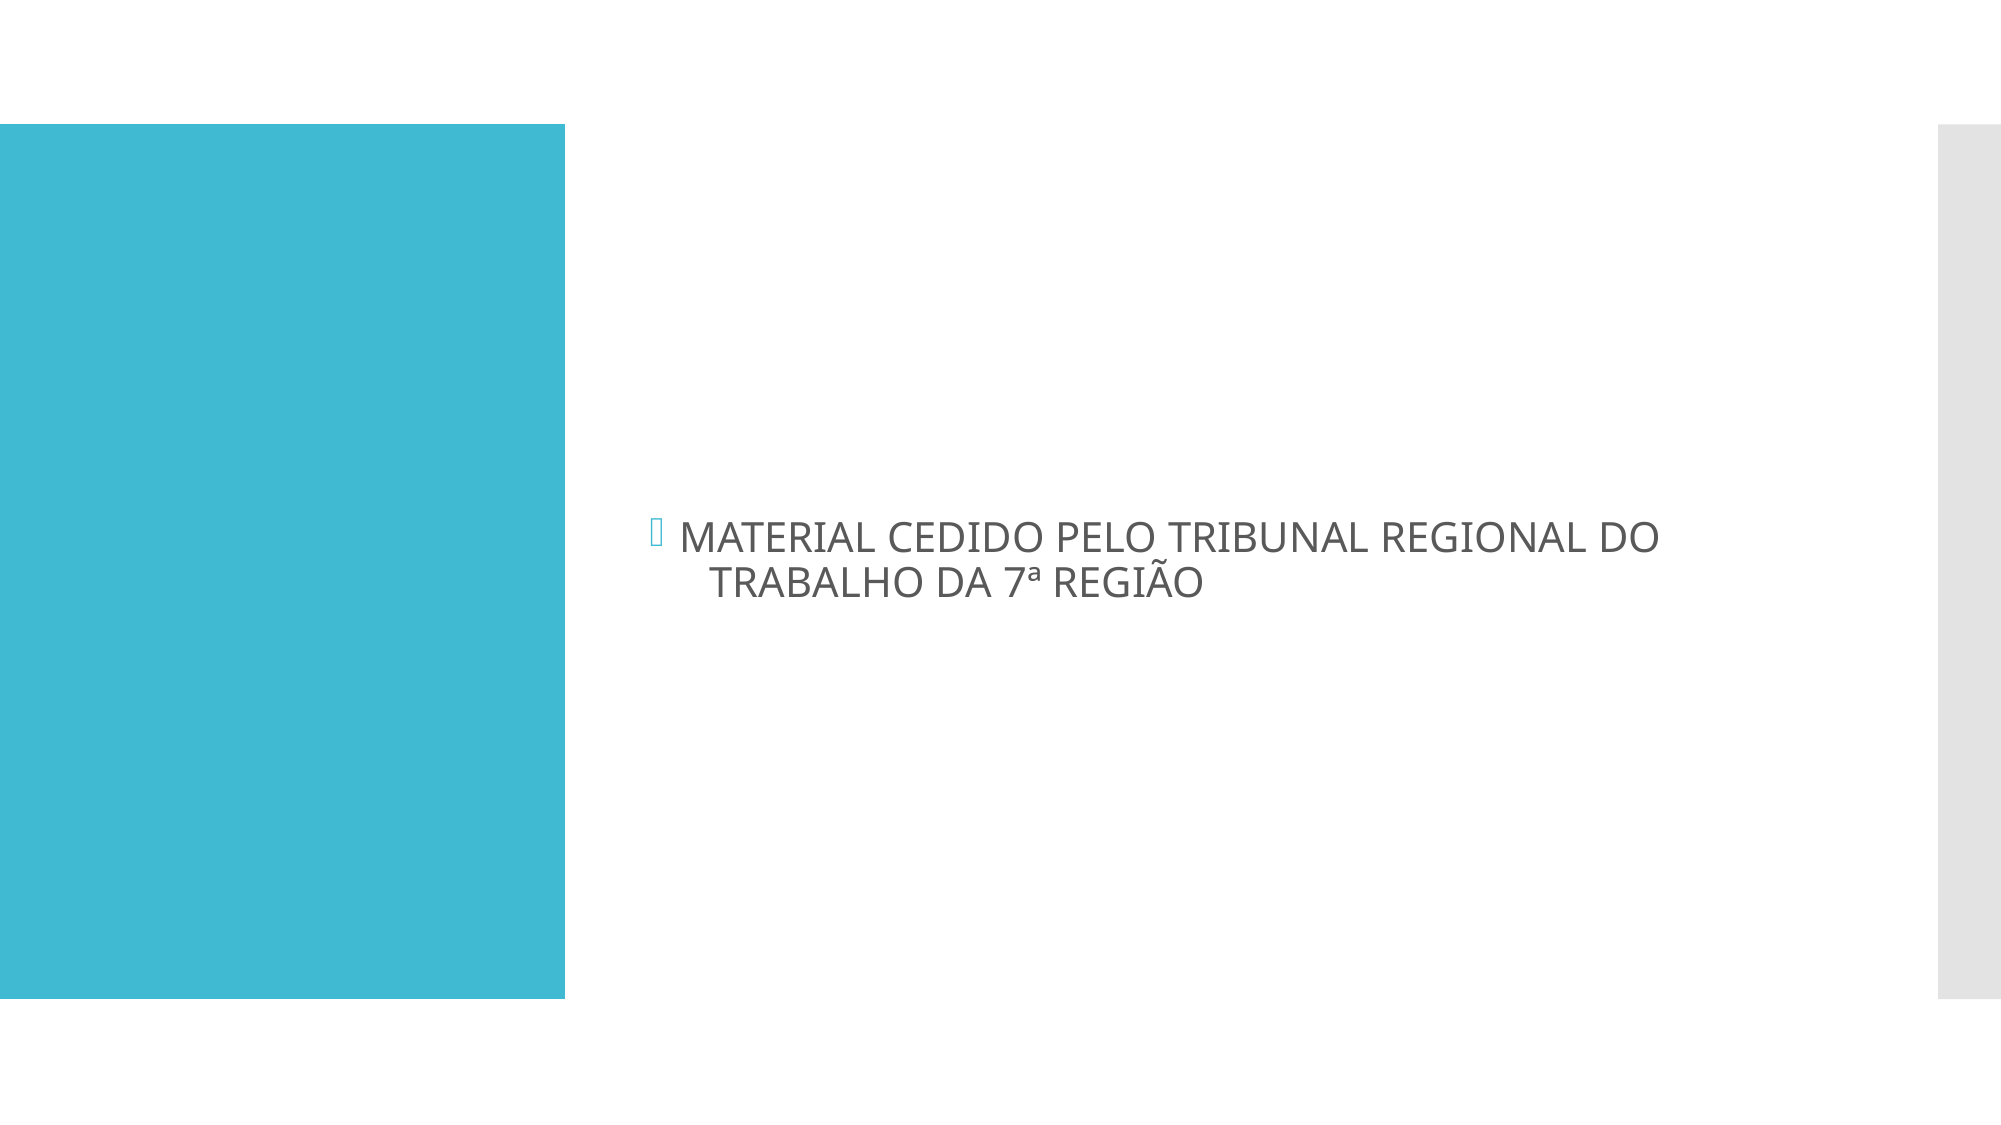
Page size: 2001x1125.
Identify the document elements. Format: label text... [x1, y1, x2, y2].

list MATERIAL CEDIDO PELO TRIBUNAL REGIONAL DO TRABALHO DA 7ª REGIÃO [634, 141, 1835, 982]
